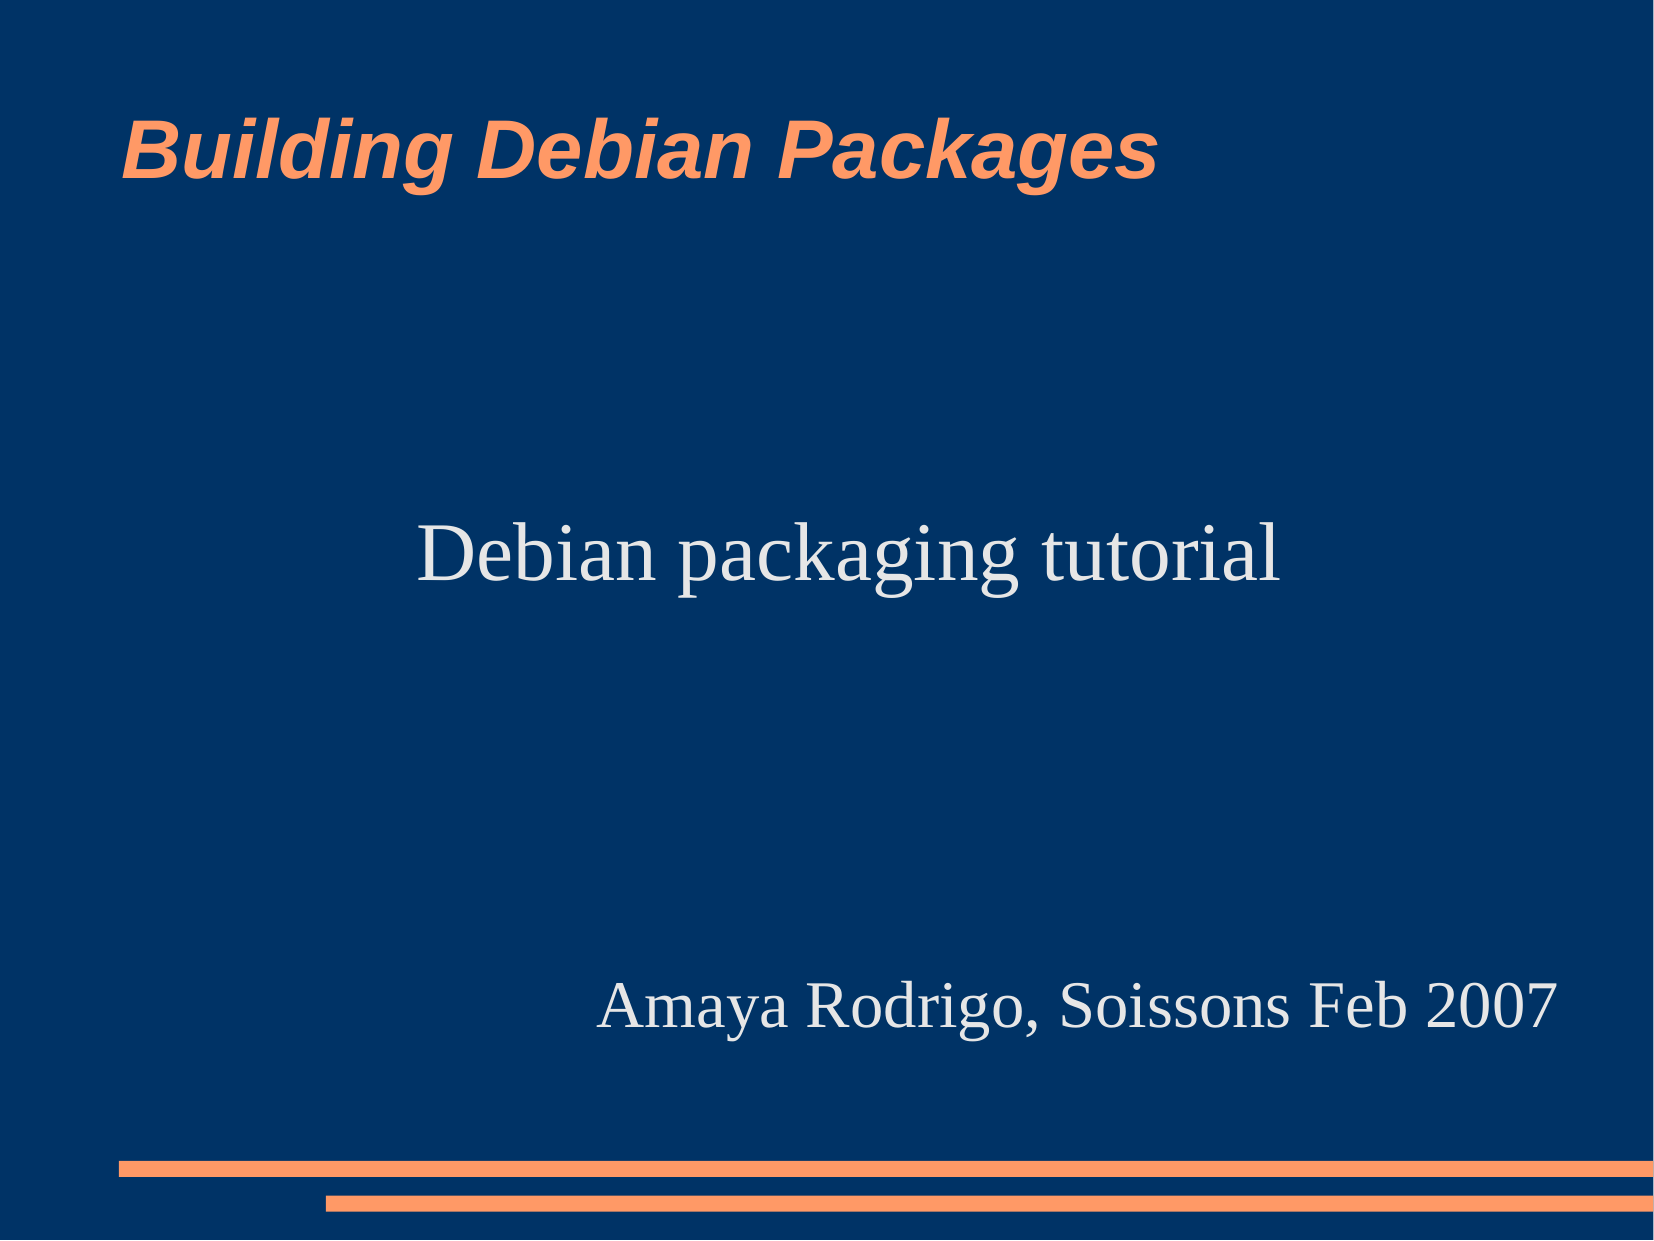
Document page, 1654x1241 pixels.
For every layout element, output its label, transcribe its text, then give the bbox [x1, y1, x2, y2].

list Debian packaging tutorial Amaya Rodrigo, Soissons Feb 2007 [121, 322, 1561, 1080]
title Building Debian Packages [121, 46, 1534, 254]
